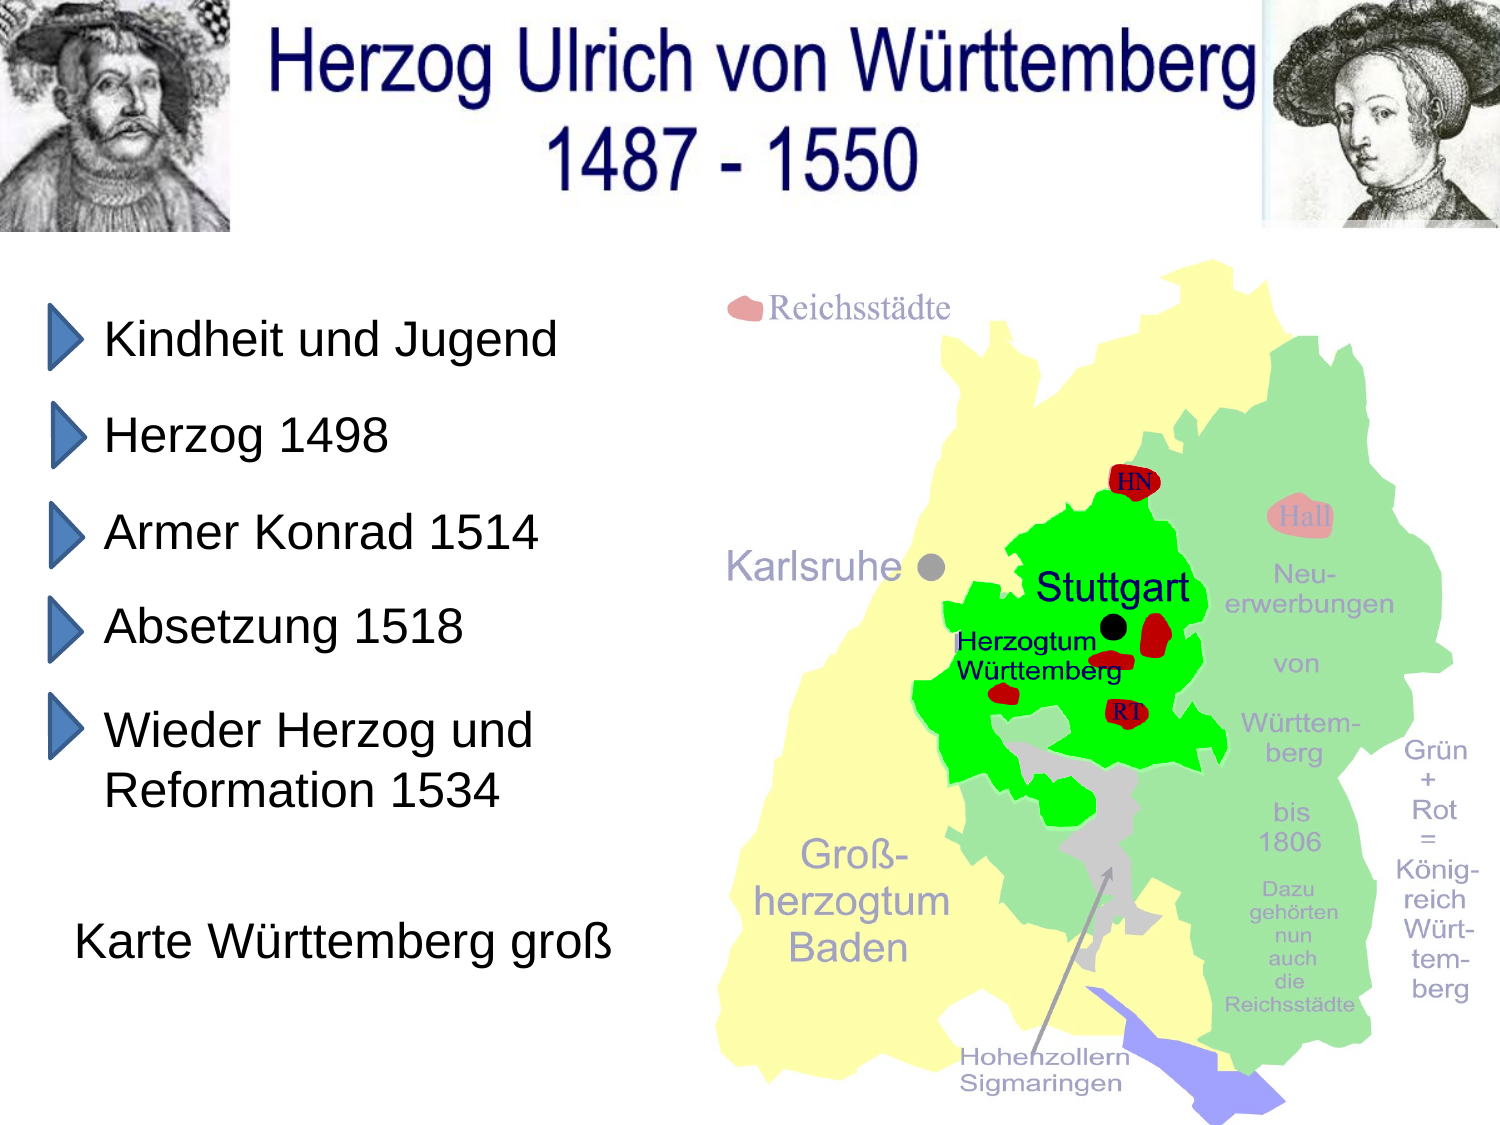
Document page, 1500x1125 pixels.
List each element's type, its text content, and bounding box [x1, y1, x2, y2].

text_box Herzog 1498 [88, 395, 703, 472]
text_box Armer Konrad 1514 [88, 491, 703, 568]
text_box [49, 597, 82, 662]
text_box Wieder Herzog und Reformation 1534 [88, 690, 703, 827]
text_box Absetzung 1518 [88, 586, 703, 662]
text_box [50, 502, 84, 568]
text_box [50, 693, 83, 759]
picture [912, 464, 1228, 827]
text_box Kindheit und Jugend [88, 299, 703, 375]
text_box [644, 220, 1496, 1125]
text_box [53, 402, 86, 468]
text_box [49, 304, 82, 370]
text_box Karte Württemberg groß [59, 901, 674, 978]
picture [0, 0, 1500, 232]
